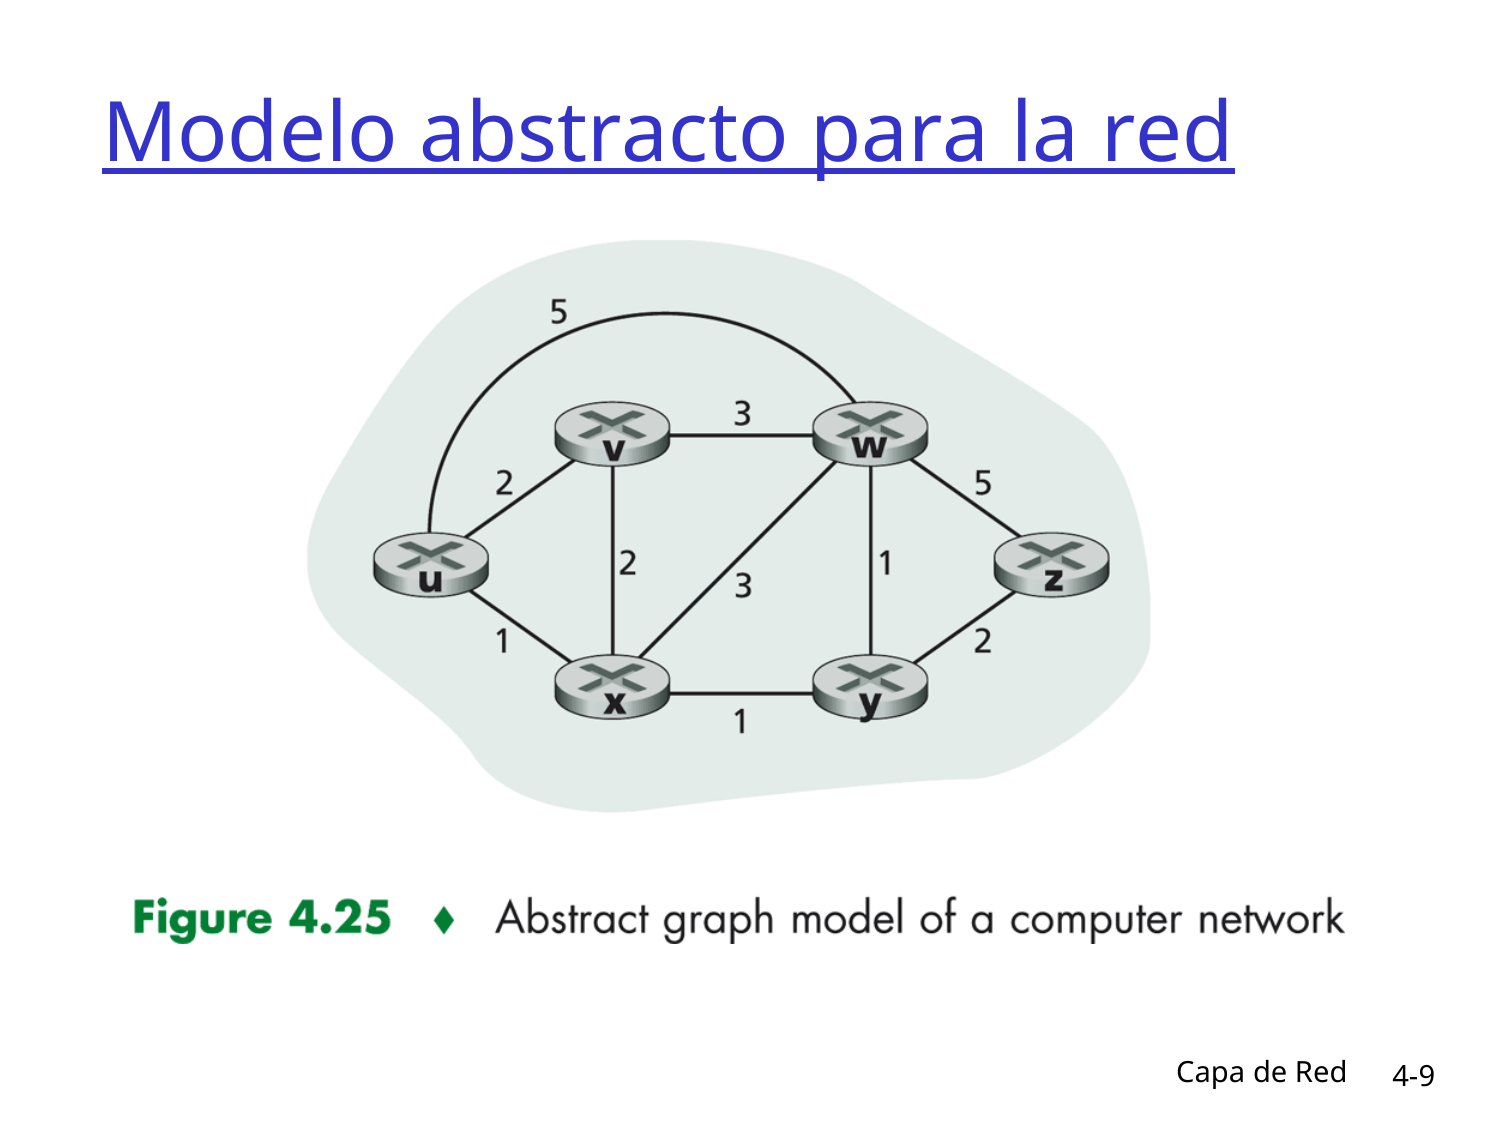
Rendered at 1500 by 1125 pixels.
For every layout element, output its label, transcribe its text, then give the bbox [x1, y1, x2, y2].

picture [134, 239, 1345, 944]
title Modelo abstracto para la red [87, 37, 1363, 225]
